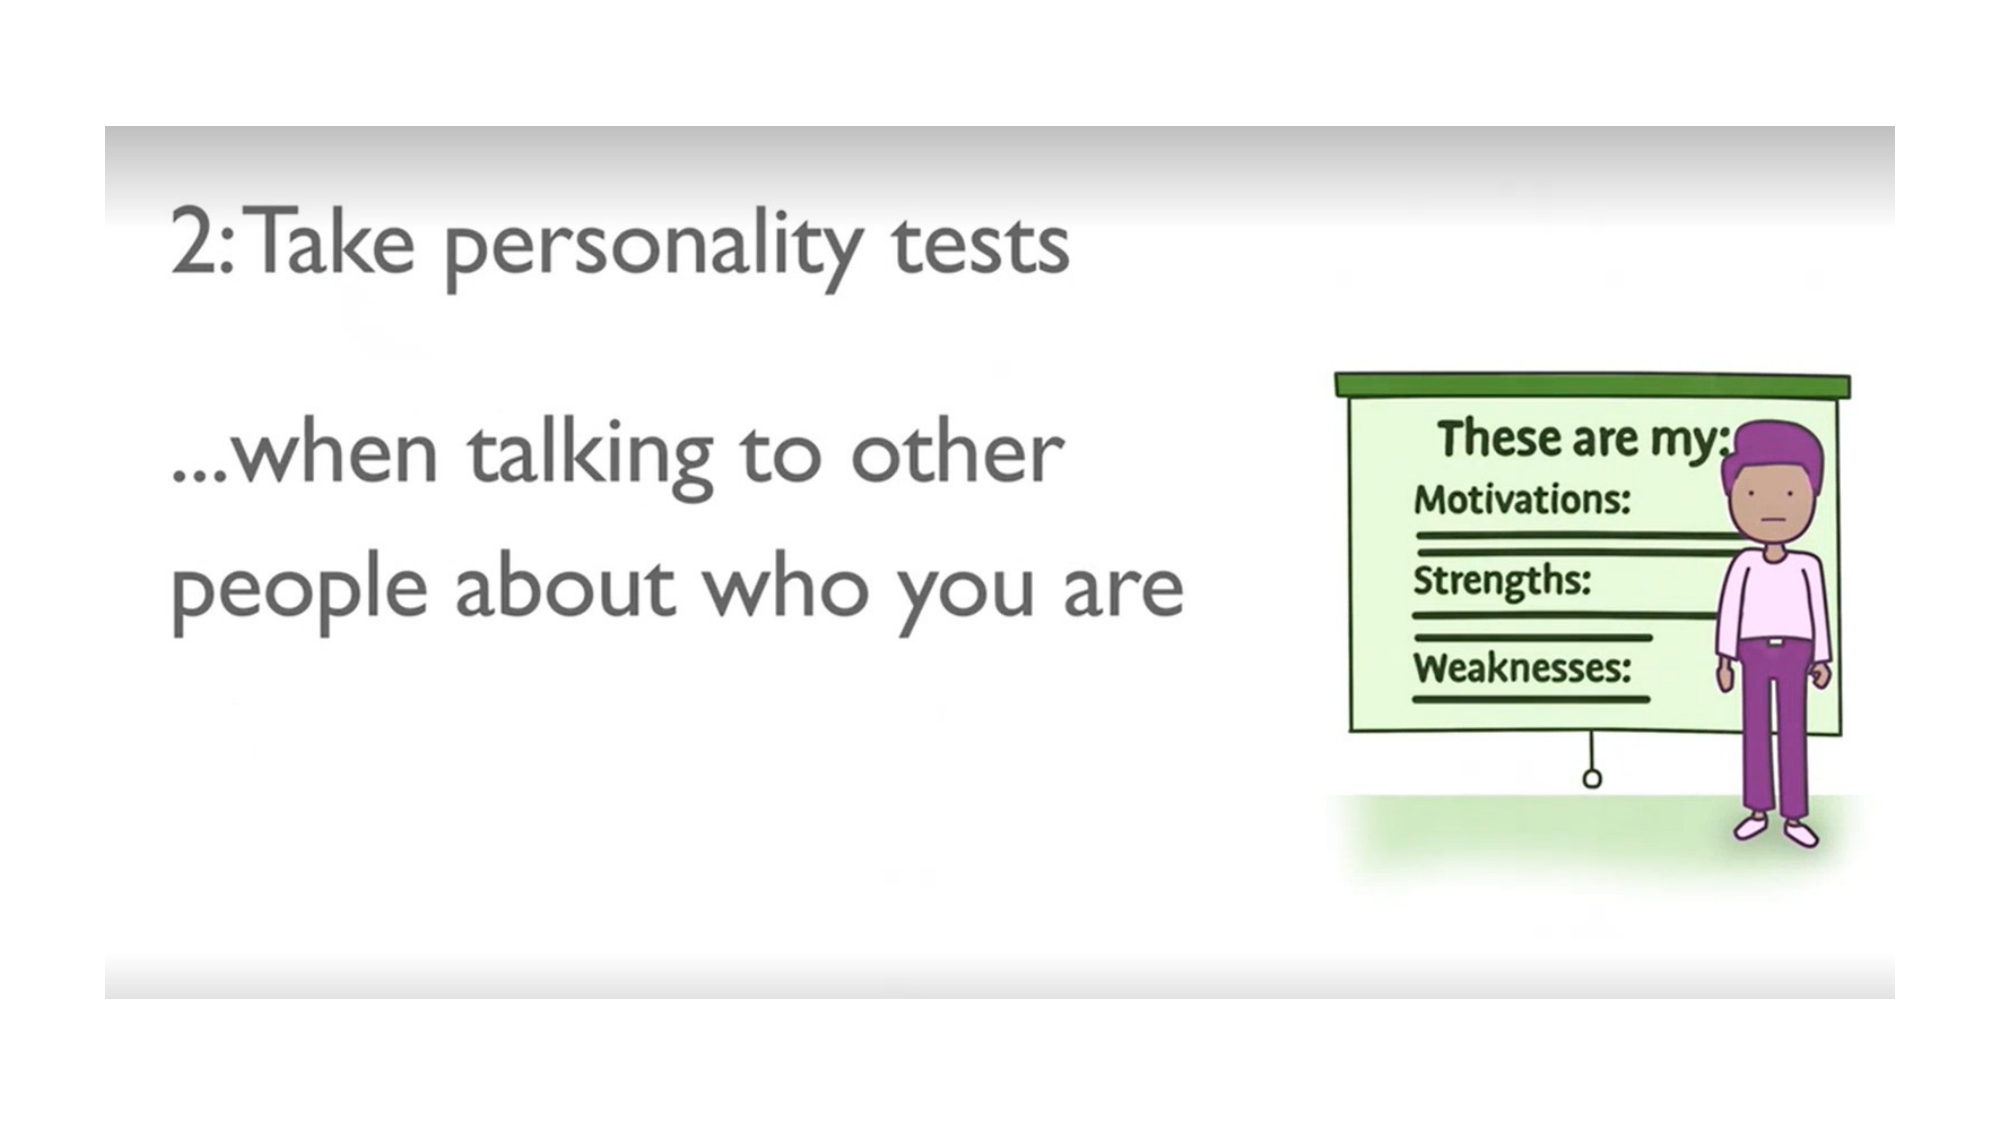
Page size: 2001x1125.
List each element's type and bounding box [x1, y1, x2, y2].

picture [105, 126, 1895, 999]
